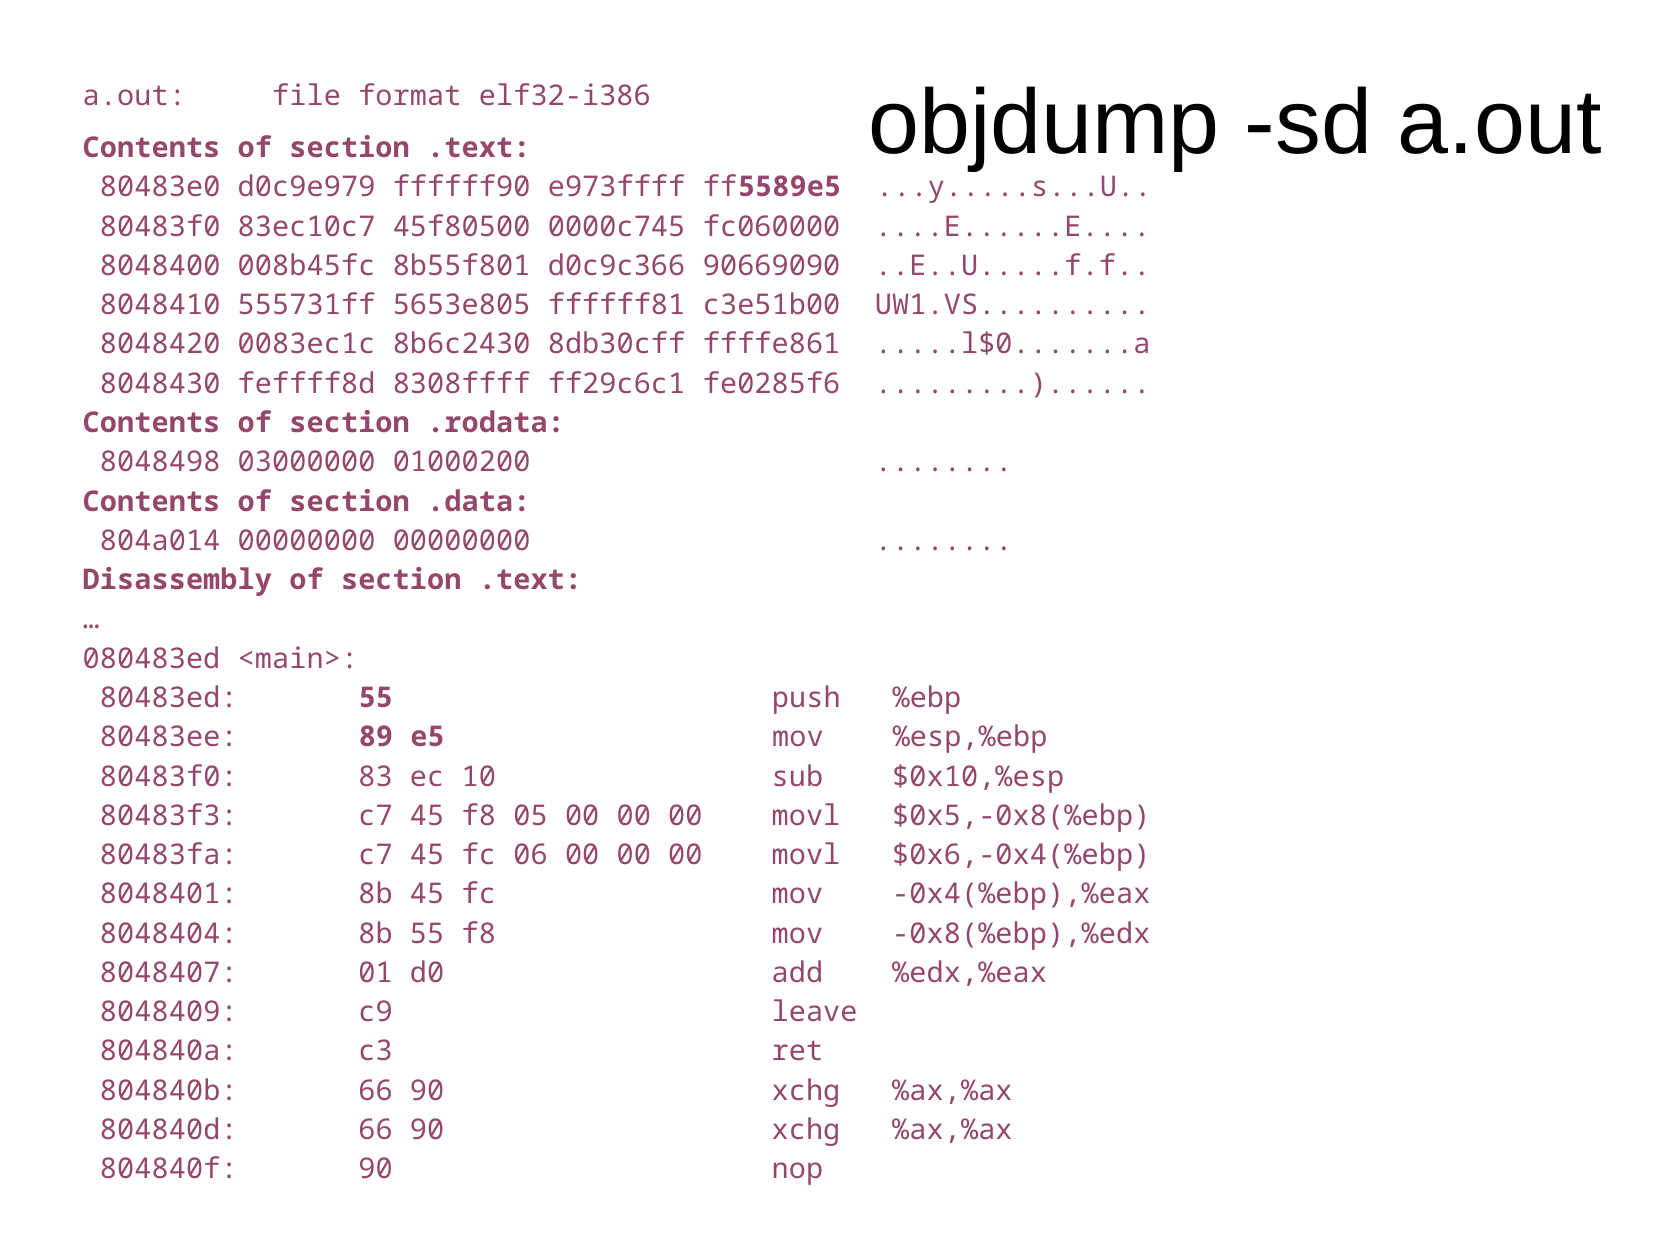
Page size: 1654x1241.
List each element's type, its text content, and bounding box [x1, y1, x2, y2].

title objdump -sd a.out [862, 55, 1609, 188]
list a.out: file format elf32-i386 Contents of section .text: 80483e0 d0c9e979 ffffff90 e973ffff ff5589e5 ...y.....s...U.. 80483f0 83ec10c7 45f80500 0000c745 fc060000 ....E......E.... 8048400 008b45fc 8b55f801 d0c9c366 90669090 ..E..U.....f.f.. 8048410 555731ff 5653e805 ffffff81 c3e51b00 UW1.VS.......... 8048420 0083ec1c 8b6c2430 8db30cff ffffe861 .....l$0.......a 8048430 feffff8d 8308ffff ff29c6c1 fe0285f6 .........)...... Contents of section .rodata: 8048498 03000000 01000200 ........ Contents of section .data: 804a014 00000000 00000000 ........ Disassembly of section .text: … 080483ed <main>: 80483ed: 55 push %ebp 80483ee: 89 e5 mov %esp,%ebp 80483f0: 83 ec 10 sub $0x10,%esp 80483f3: c7 45 f8 05 00 00 00 movl $0x5,-0x8(%ebp) 80483fa: c7 45 fc 06 00 00 00 movl $0x6,-0x4(%ebp) 8048401: 8b 45 fc mov -0x4(%ebp),%eax 8048404: 8b 55 f8 mov -0x8(%ebp),%edx 8048407: 01 d0 add %edx,%eax 8048409: c9 leave 804840a: c3 ret 804840b: 66 90 xchg %ax,%ax 804840d: 66 90 xchg %ax,%ax 804840f: 90 nop [82, 75, 1571, 1201]
